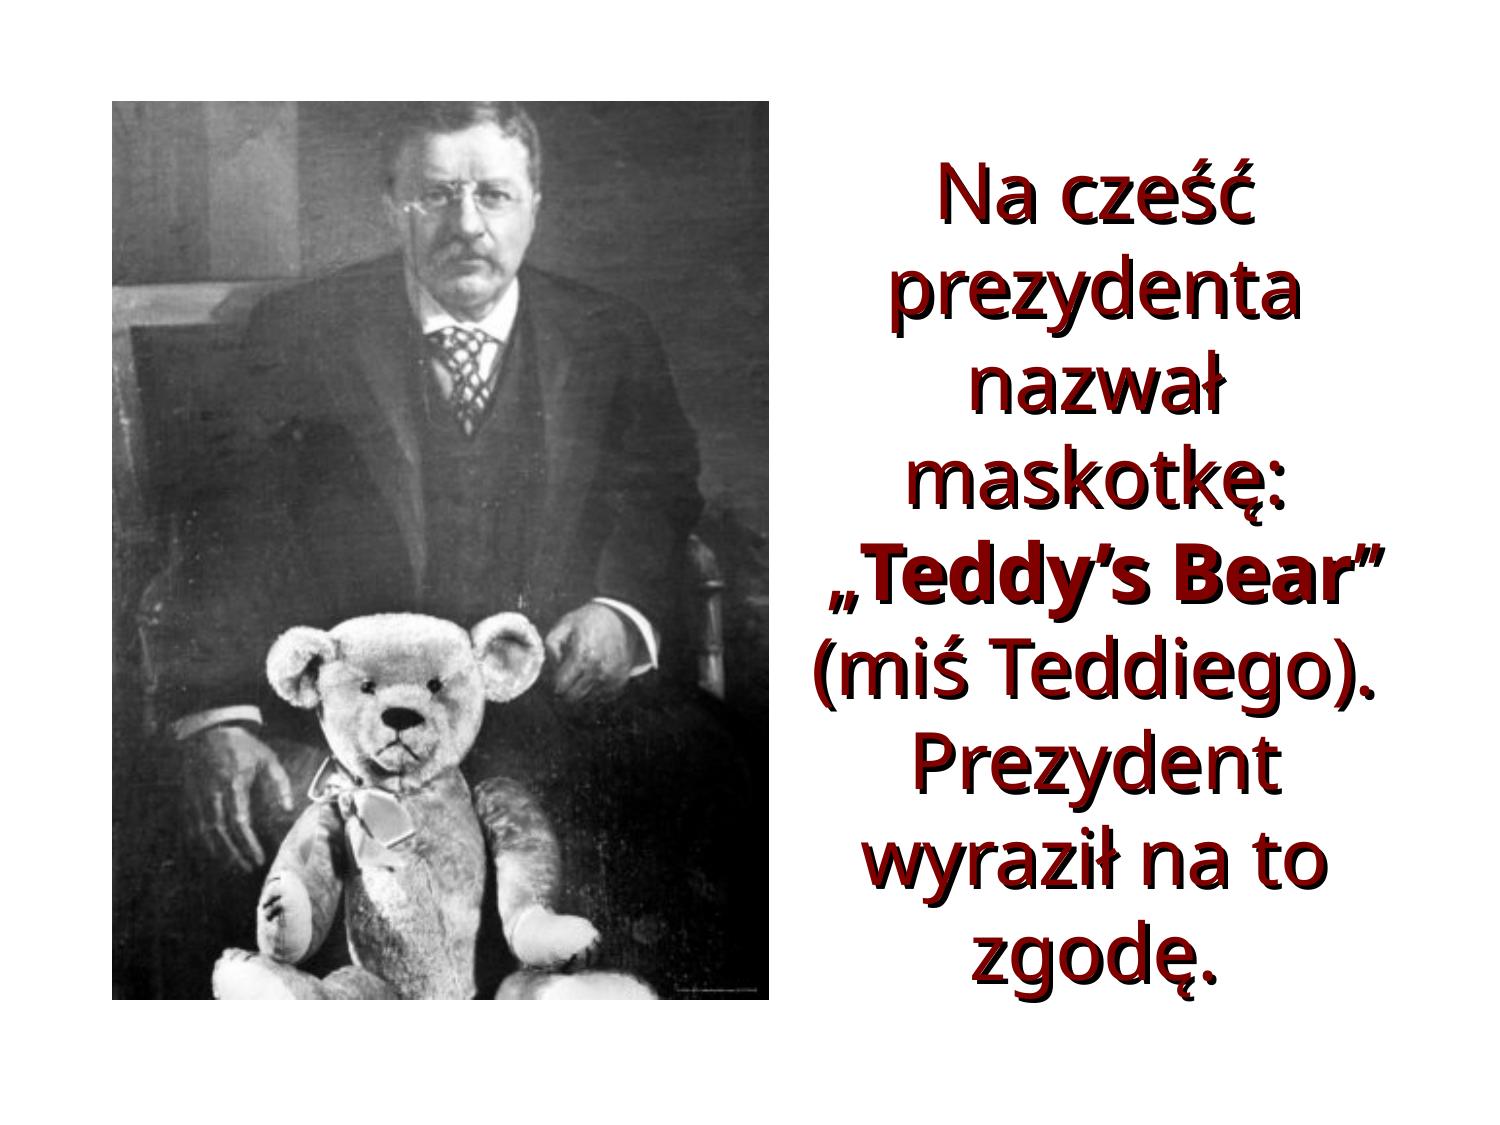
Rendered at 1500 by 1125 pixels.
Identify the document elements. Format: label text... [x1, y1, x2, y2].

picture [112, 101, 769, 1000]
title Na cześć prezydenta nazwał maskotkę: „Teddy’s Bear” (miś Teddiego). Prezydent wyraził na to zgodę. [773, 66, 1415, 1071]
